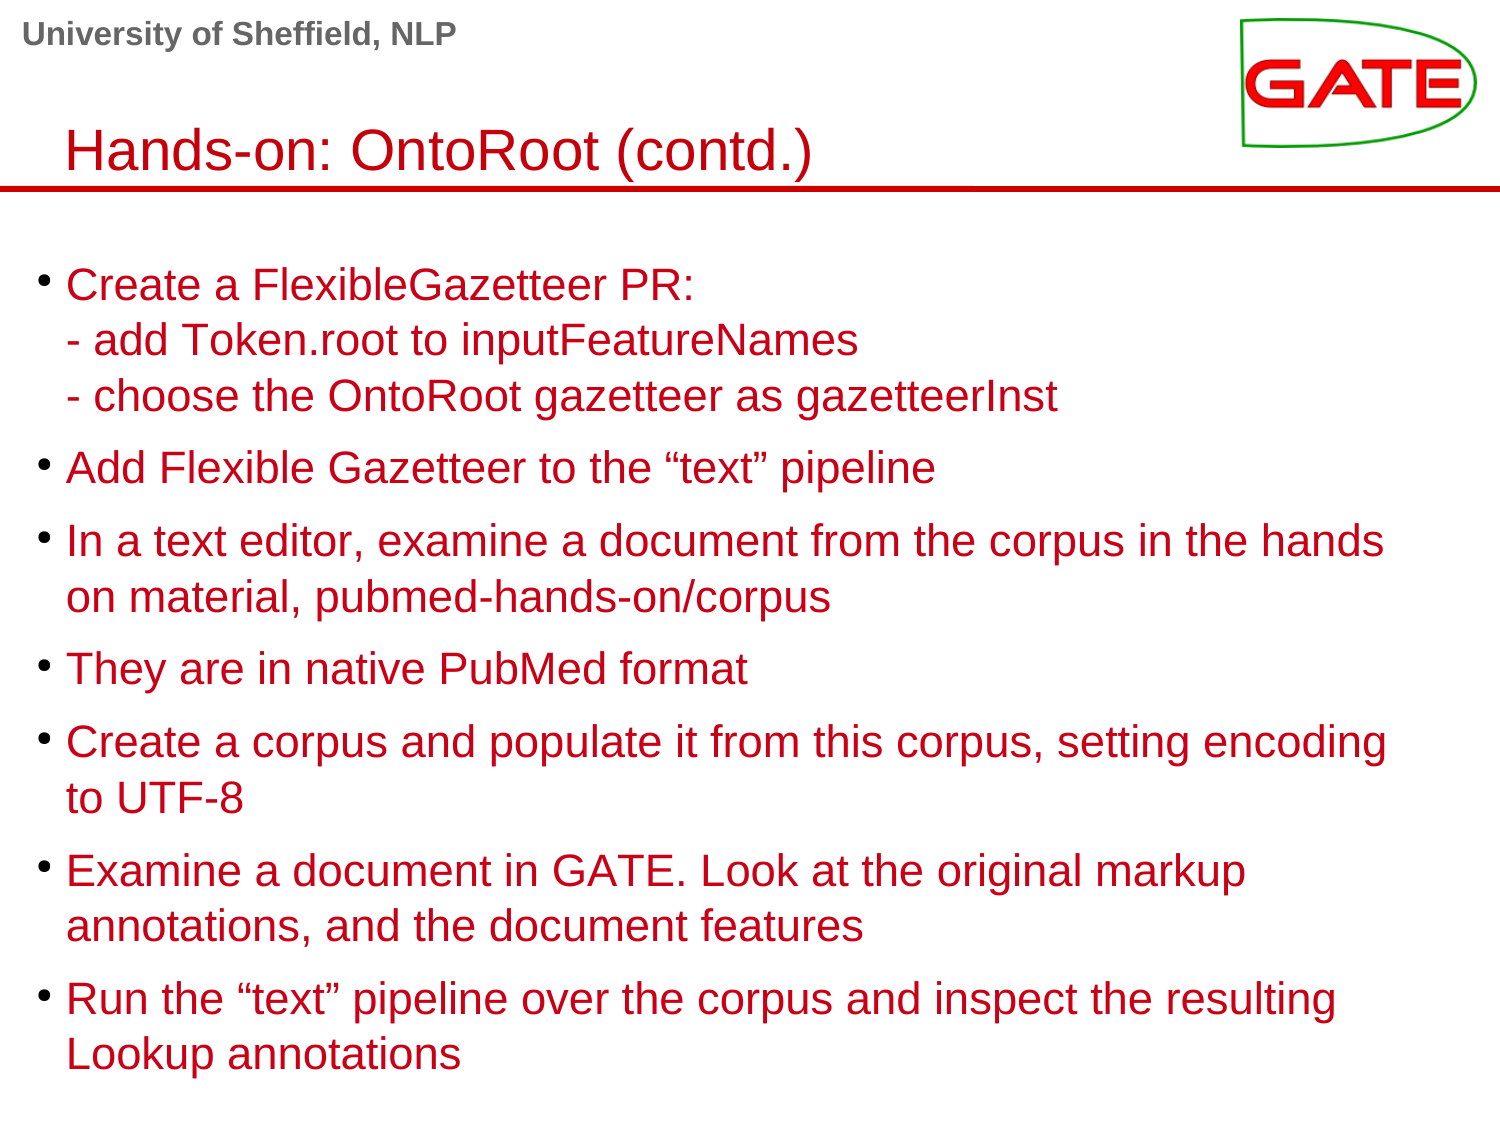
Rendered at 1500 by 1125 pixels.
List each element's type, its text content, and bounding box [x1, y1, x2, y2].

list Create a FlexibleGazetteer PR: - add Token.root to inputFeatureNames - choose the OntoRoot gazetteer as gazetteerInst Add Flexible Gazetteer to the “text” pipeline In a text editor, examine a document from the corpus in the hands on material, pubmed-hands-on/corpus They are in native PubMed format Create a corpus and populate it from this corpus, setting encoding to UTF-8 Examine a document in GATE. Look at the original markup annotations, and the document features Run the “text” pipeline over the corpus and inspect the resulting Lookup annotations [0, 246, 1441, 1090]
title Hands-on: OntoRoot (contd.) [49, 53, 1182, 241]
picture [1240, 18, 1477, 148]
